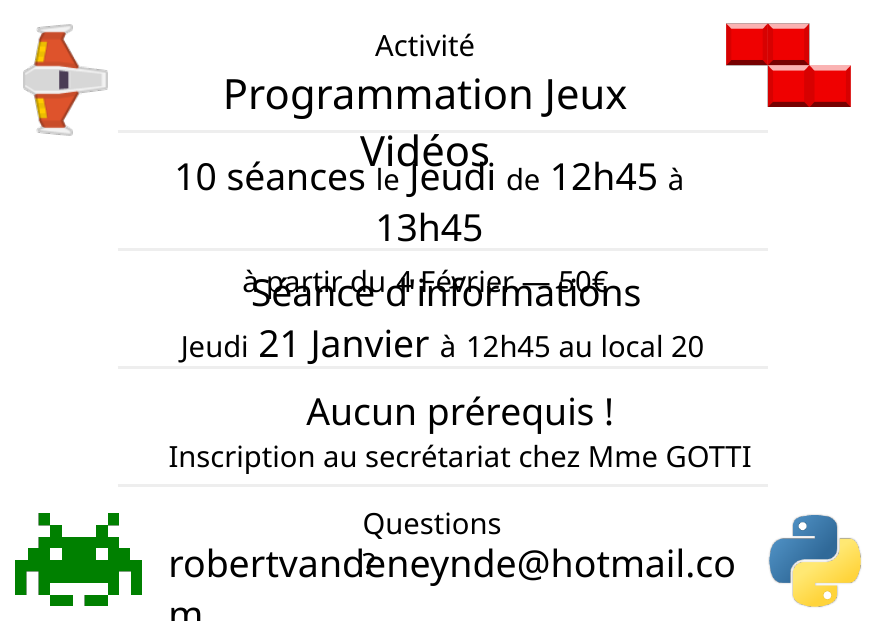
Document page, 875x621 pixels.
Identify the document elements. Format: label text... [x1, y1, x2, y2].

picture [23, 24, 108, 136]
text_box Questions ? [347, 495, 532, 544]
text_box Activité Programmation Jeux Vidéos [141, 17, 709, 113]
picture [15, 513, 142, 606]
text_box 10 séances le Jeudi de 12h45 à 13h45 à partir du 4 Février — 50€ [106, 143, 753, 243]
text_box robertvandeneynde@hotmail.com [153, 530, 768, 588]
text_box Aucun prérequis ! Inscription au secrétariat chez Mme GOTTI [117, 377, 803, 469]
picture [767, 513, 863, 609]
picture [726, 23, 851, 107]
text_box Séance d'informations Jeudi 21 Janvier à 12h45 au local 20 [117, 259, 768, 360]
